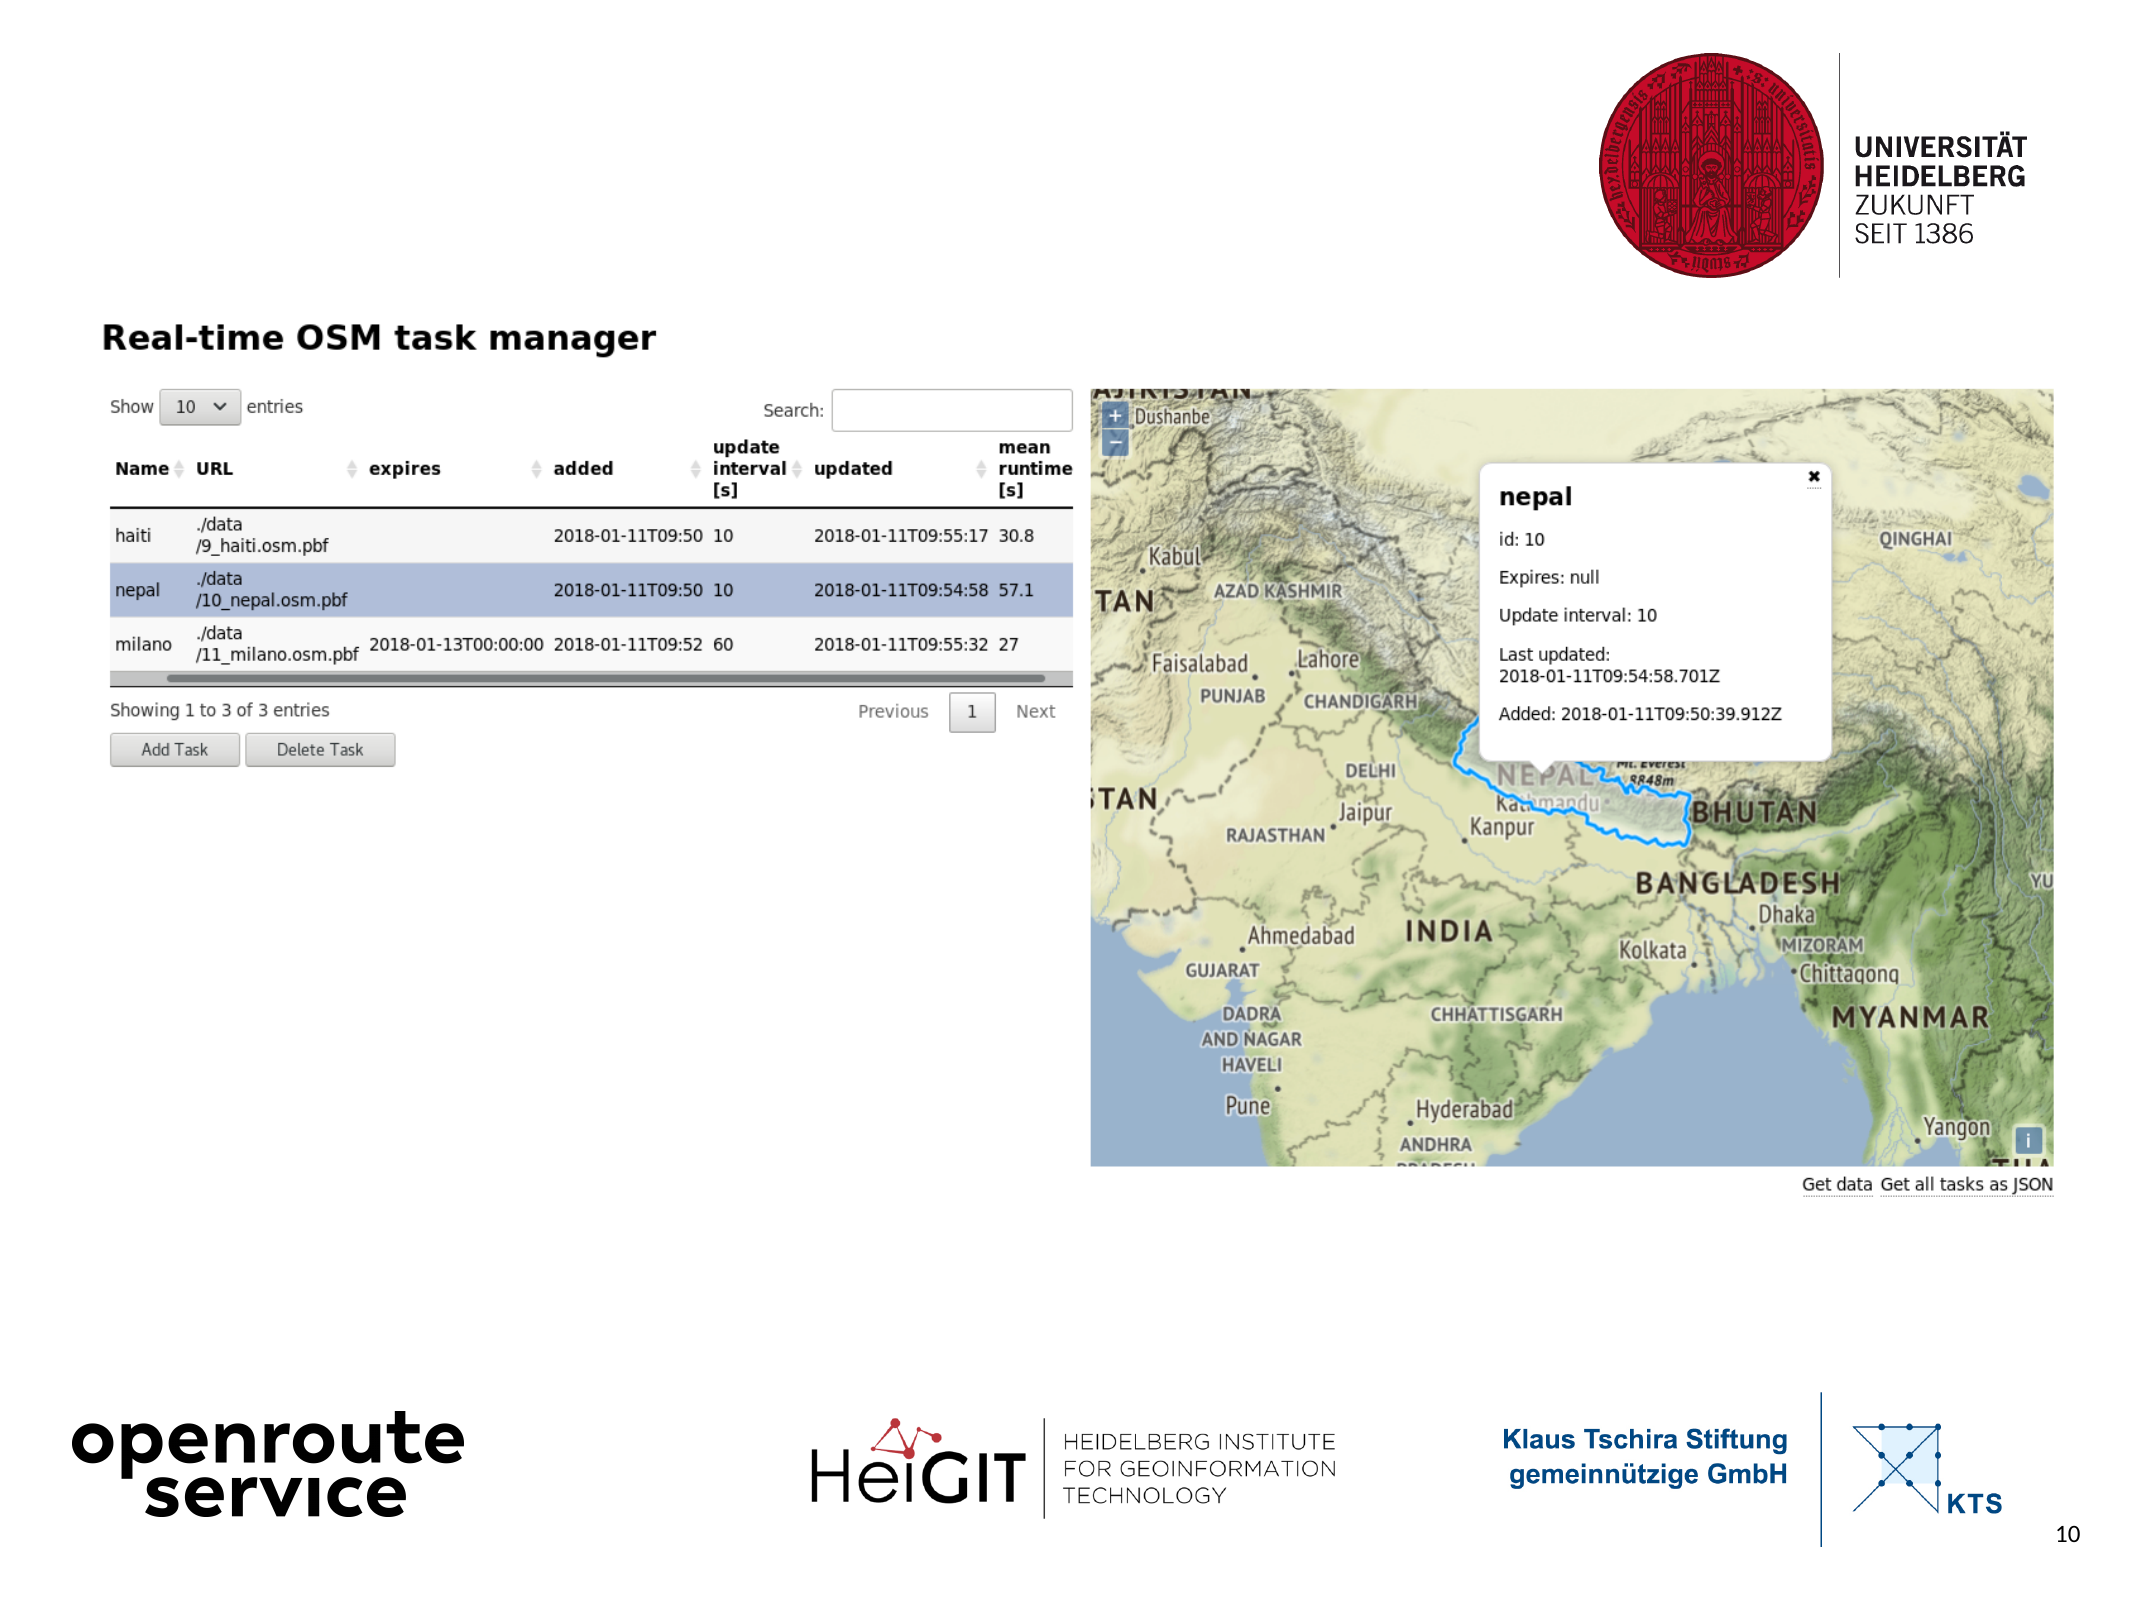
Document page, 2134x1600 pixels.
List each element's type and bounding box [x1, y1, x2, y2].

picture [72, 1411, 464, 1517]
picture [1599, 53, 2027, 278]
picture [797, 1395, 1349, 1533]
picture [71, 298, 2093, 1597]
